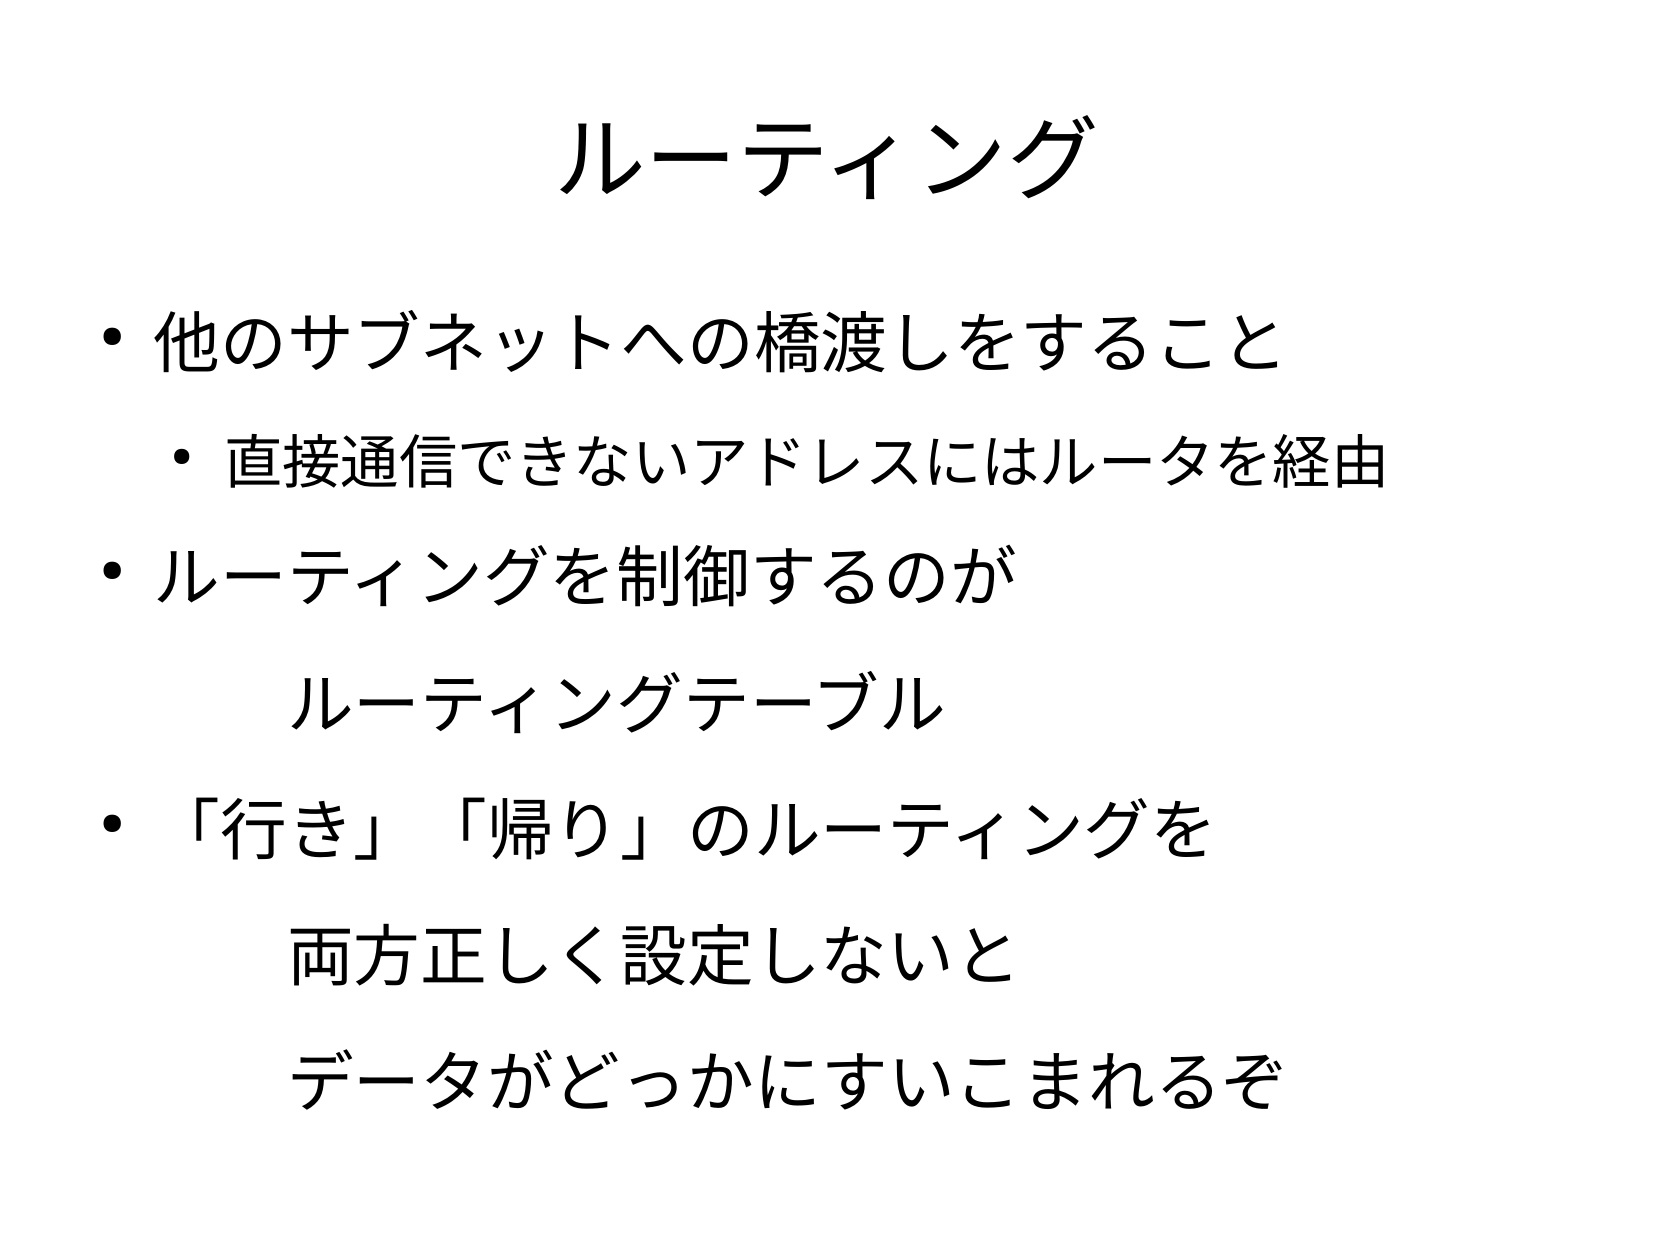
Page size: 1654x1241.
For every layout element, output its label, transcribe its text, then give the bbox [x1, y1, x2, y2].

list 他のサブネットへの橋渡しをすること 直接通信できないアドレスにはルータを経由 ルーティングを制御するのが ルーティングテーブル 「行き」「帰り」のルーティングを 両方正しく設定しないと データがどっかにすいこまれるぞ [82, 290, 1571, 1109]
title ルーティング [82, 49, 1571, 257]
